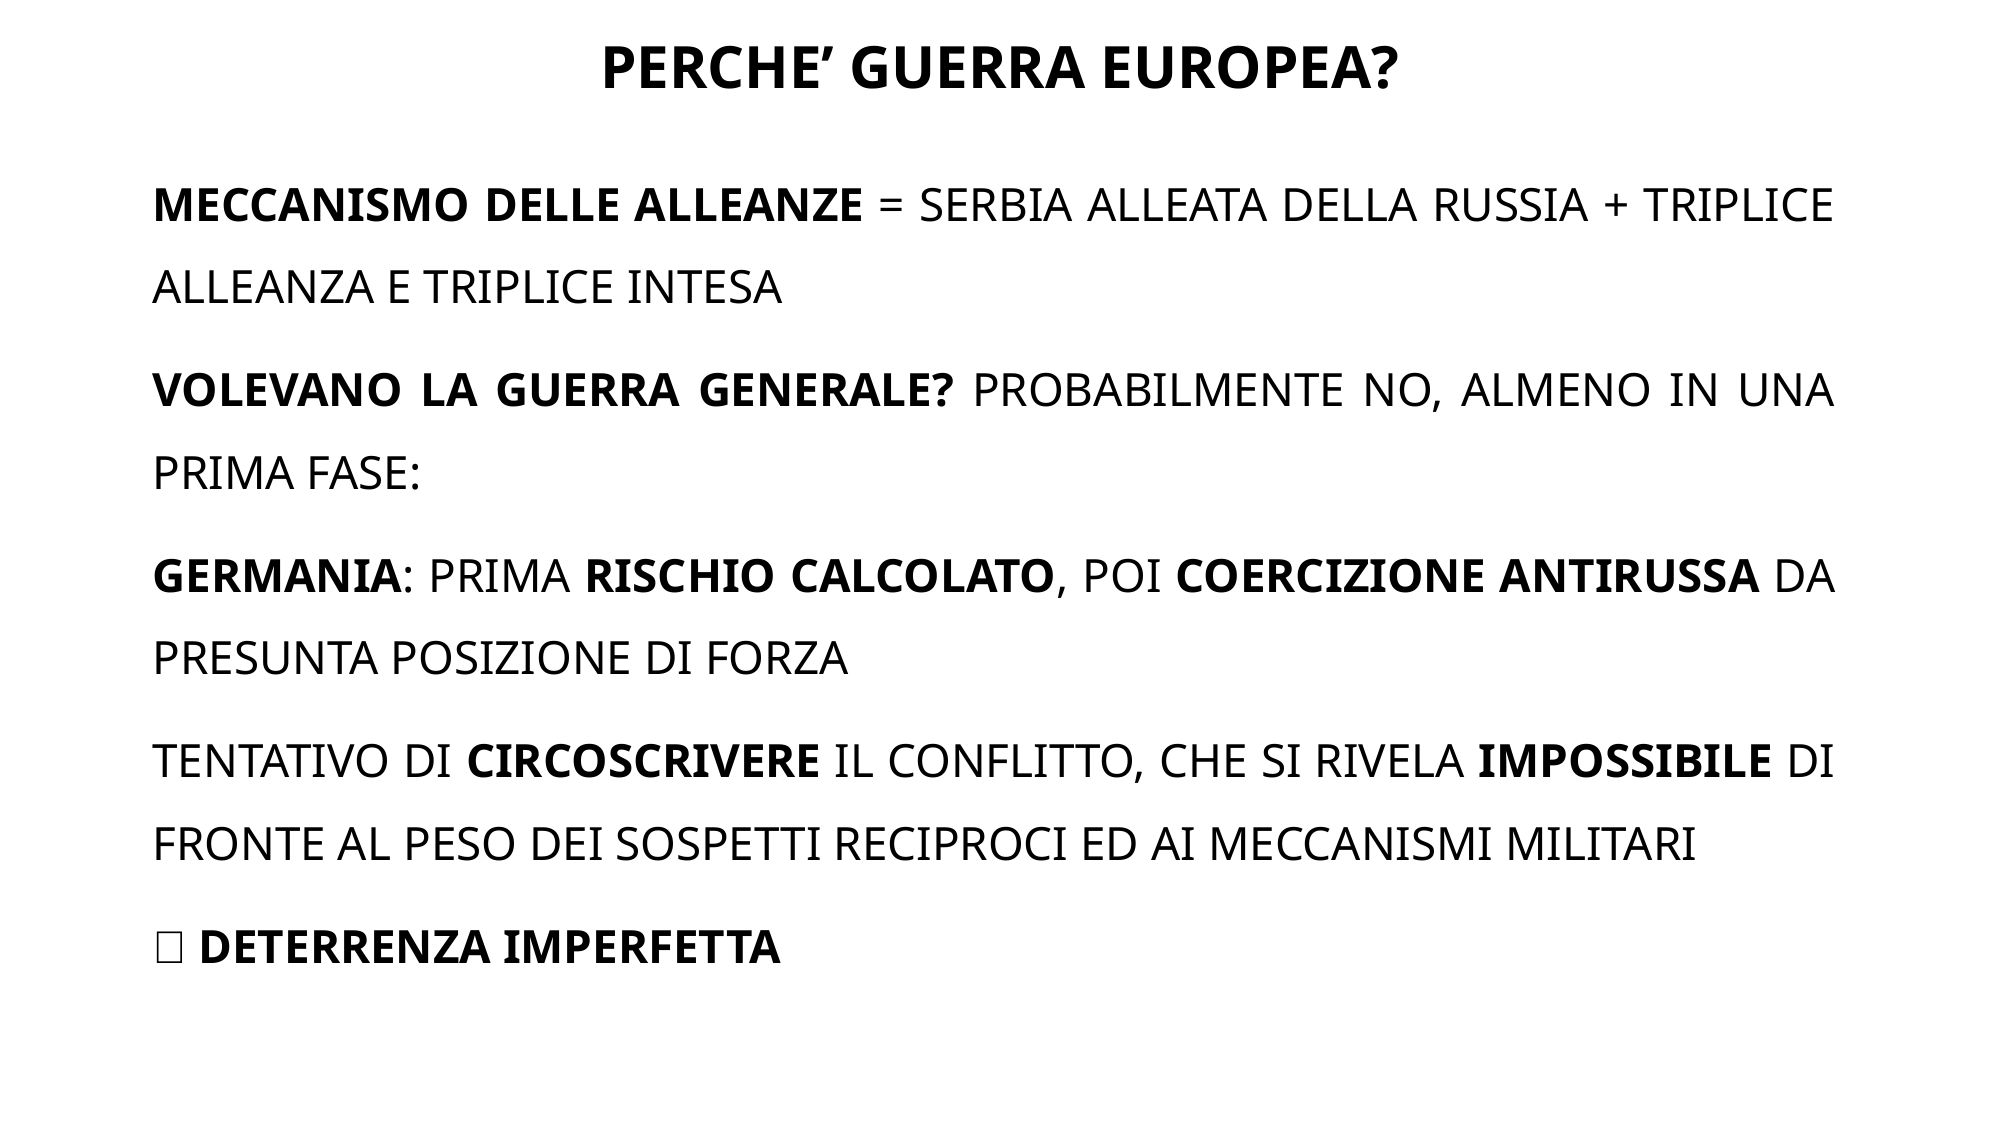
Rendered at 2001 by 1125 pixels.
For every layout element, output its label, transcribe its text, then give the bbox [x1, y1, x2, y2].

list MECCANISMO DELLE ALLEANZE = SERBIA ALLEATA DELLA RUSSIA + TRIPLICE ALLEANZA E TRIPLICE INTESA VOLEVANO LA GUERRA GENERALE? PROBABILMENTE NO, ALMENO IN UNA PRIMA FASE: GERMANIA: PRIMA RISCHIO CALCOLATO, POI COERCIZIONE ANTIRUSSA DA PRESUNTA POSIZIONE DI FORZA TENTATIVO DI CIRCOSCRIVERE IL CONFLITTO, CHE SI RIVELA IMPOSSIBILE DI FRONTE AL PESO DEI SOSPETTI RECIPROCI ED AI MECCANISMI MILITARI  DETERRENZA IMPERFETTA [137, 140, 1863, 1014]
title PERCHE’ GUERRA EUROPEA? [137, 16, 1863, 124]
